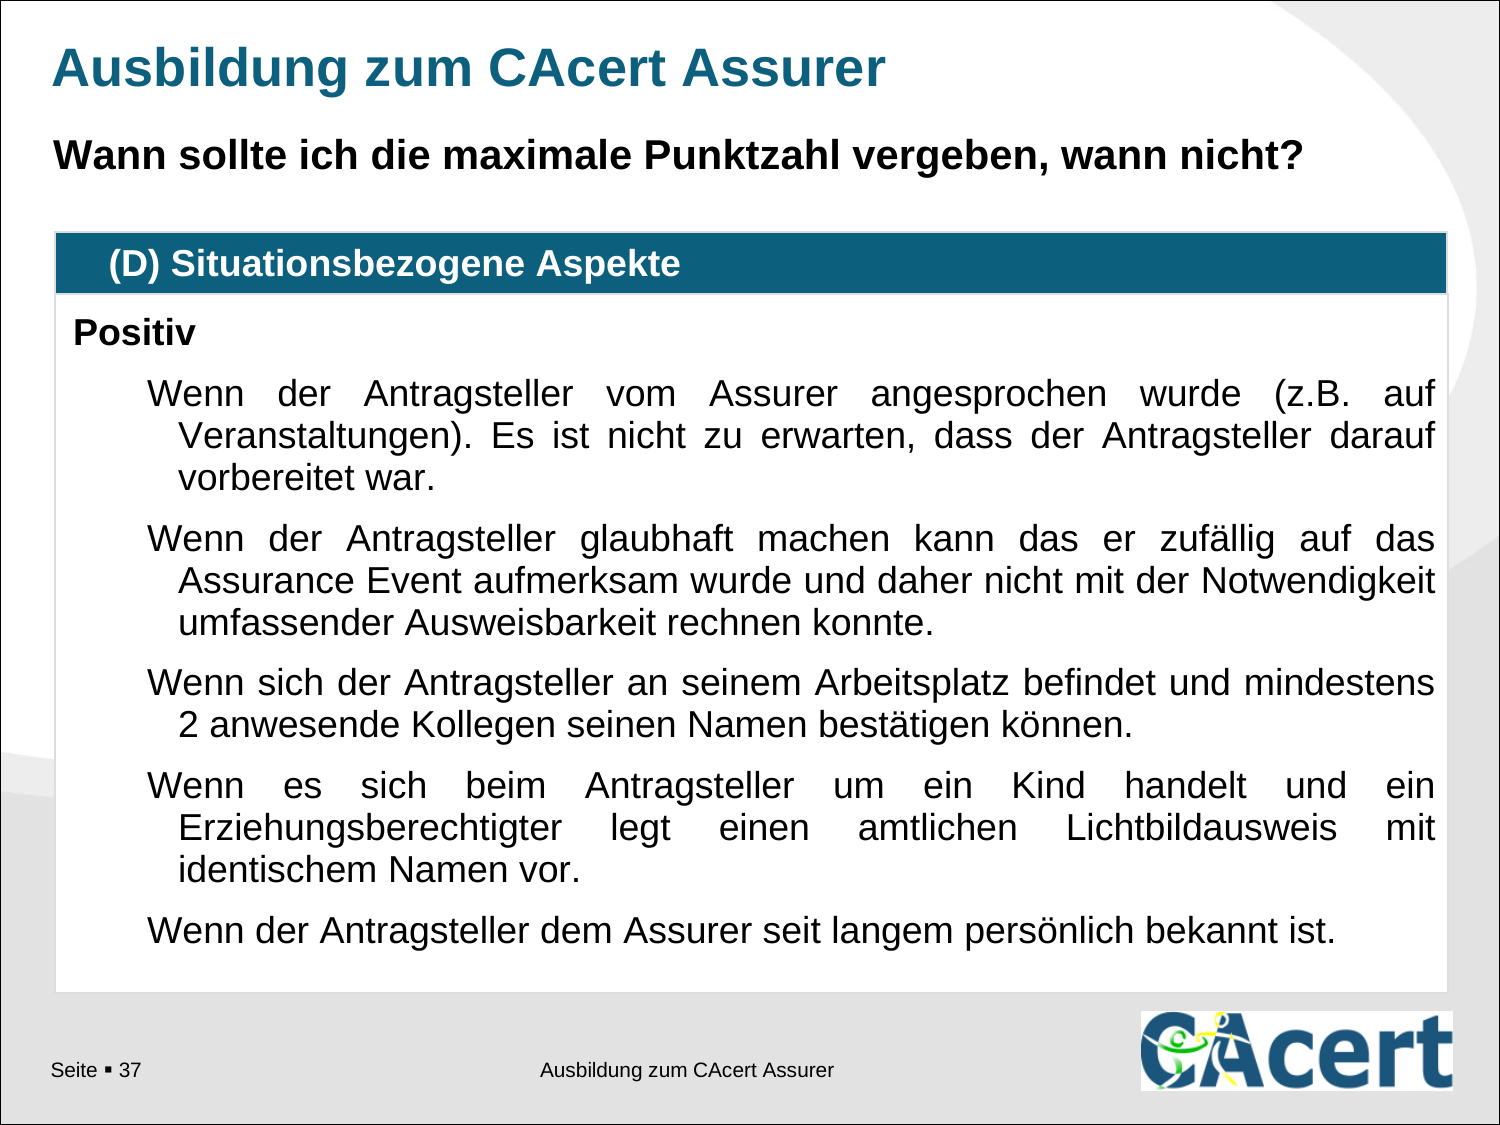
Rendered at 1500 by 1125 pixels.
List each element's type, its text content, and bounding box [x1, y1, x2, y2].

picture [1, 1, 1499, 1124]
text_box Wann sollte ich die maximale Punktzahl vergeben, wann nicht? [53, 125, 1448, 185]
title Ausbildung zum CAcert Assurer [51, 19, 1450, 118]
text_box (D) Situationsbezogene Aspekte [55, 232, 1447, 294]
text_box Positiv Wenn der Antragsteller vom Assurer angesprochen wurde (z.B. auf Veranstaltungen). Es ist nicht zu erwarten, dass der Antragsteller darauf vorbereitet war. Wenn der Antragsteller glaubhaft machen kann das er zufällig auf das Assurance Event aufmerksam wurde und daher nicht mit der Notwendigkeit umfassender Ausweisbarkeit rechnen konnte. Wenn sich der Antragsteller an seinem Arbeitsplatz befindet und mindestens 2 anwesende Kollegen seinen Namen bestätigen können. Wenn es sich beim Antragsteller um ein Kind handelt und ein Erziehungsberechtigter legt einen amtlichen Lichtbildausweis mit identischem Namen vor. Wenn der Antragsteller dem Assurer seit langem persönlich bekannt ist. [55, 294, 1448, 994]
